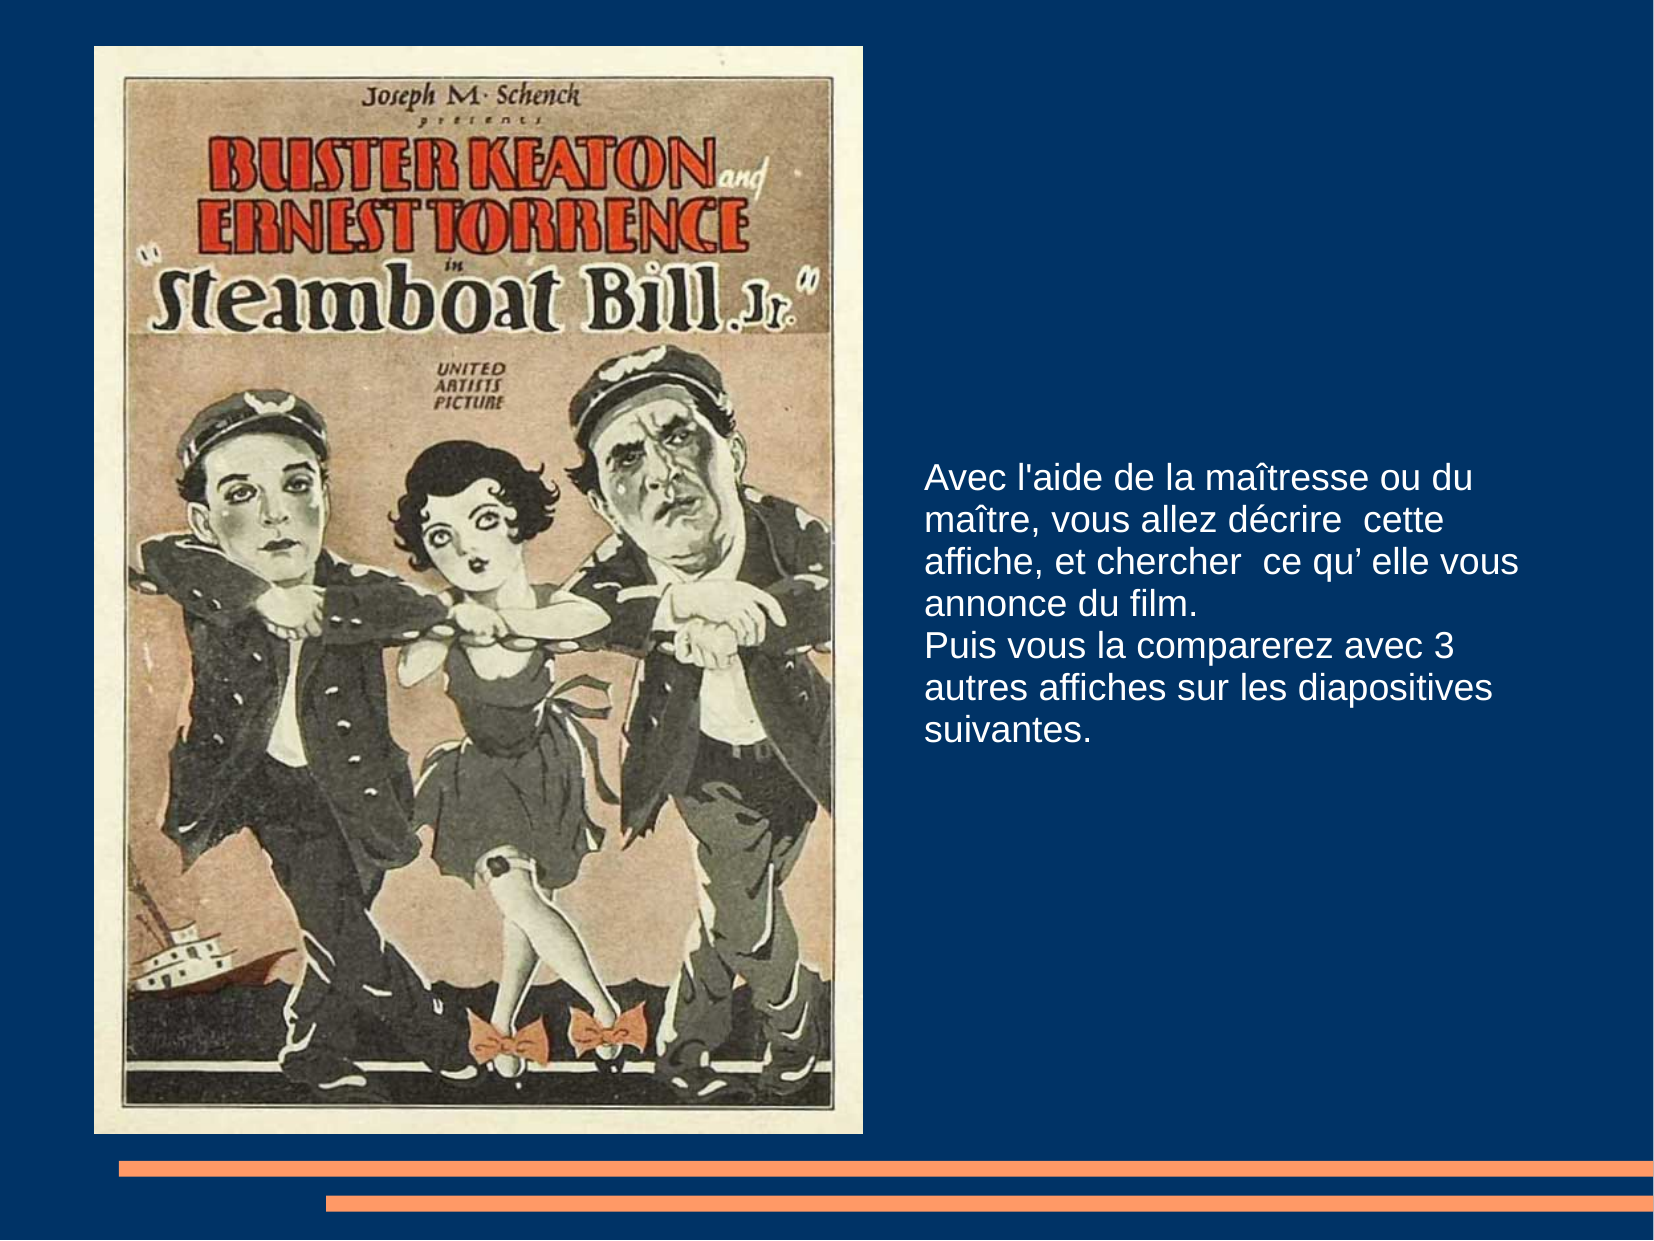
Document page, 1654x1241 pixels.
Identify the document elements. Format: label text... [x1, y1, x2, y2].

picture [94, 46, 863, 1134]
text_box Avec l'aide de la maîtresse ou du maître, vous allez décrire cette affiche, et chercher ce qu’ elle vous annonce du film. Puis vous la comparerez avec 3 autres affiches sur les diapositives suivantes. [909, 448, 1560, 758]
